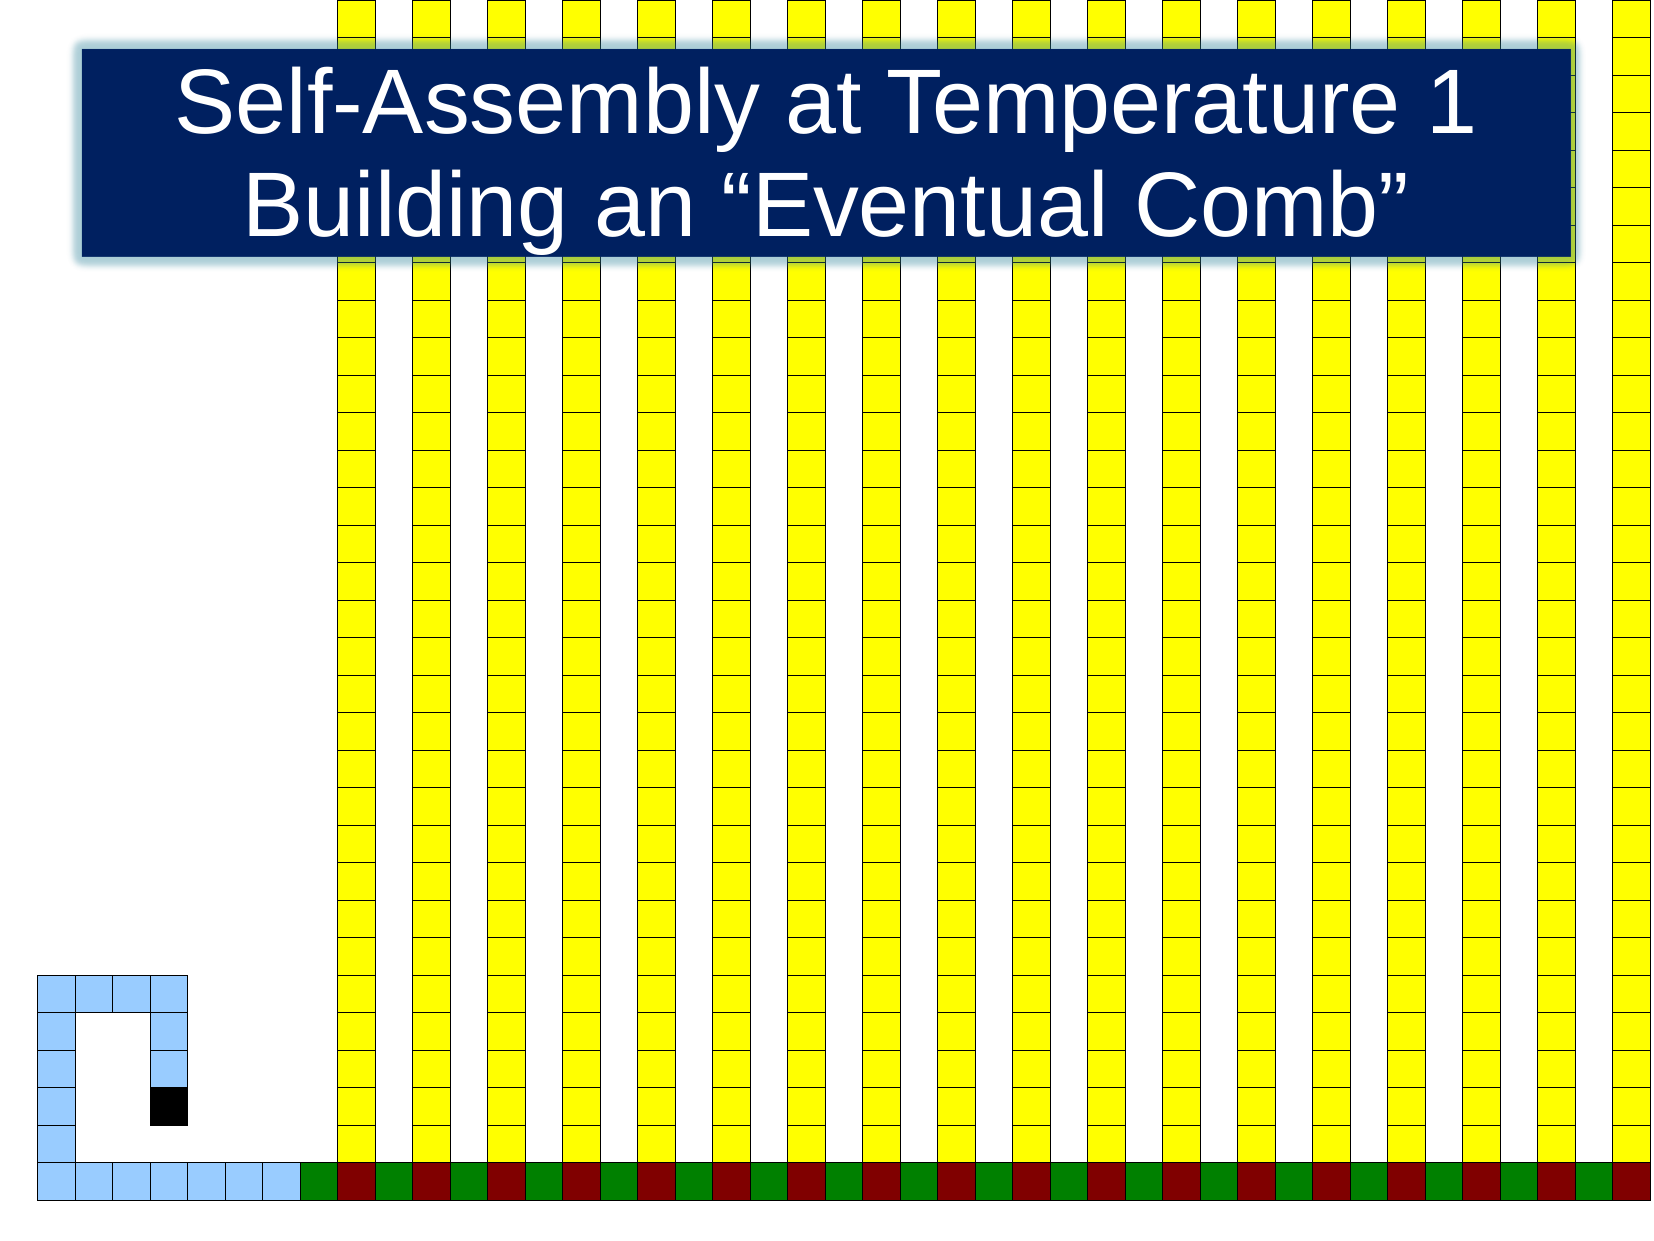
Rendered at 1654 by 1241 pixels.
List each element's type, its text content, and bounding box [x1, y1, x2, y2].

picture [61, 28, 1592, 278]
text_box [1012, 0, 1051, 28]
text_box [1237, 0, 1276, 28]
text_box [562, 0, 601, 28]
text_box [337, 0, 376, 28]
text_box [412, 0, 451, 28]
text_box [862, 0, 901, 28]
text_box Self-Assembly at Temperature 1 Building an “Eventual Comb” [82, 49, 1571, 257]
text_box [787, 0, 826, 28]
text_box [1087, 0, 1126, 28]
text_box [1312, 0, 1351, 28]
text_box [1462, 0, 1501, 28]
text_box [1537, 0, 1576, 28]
text_box [937, 0, 976, 28]
text_box [1387, 0, 1426, 28]
text_box [712, 0, 751, 28]
text_box [637, 0, 676, 28]
text_box [487, 0, 526, 28]
text_box [37, 0, 1651, 1201]
text_box [1162, 0, 1201, 28]
